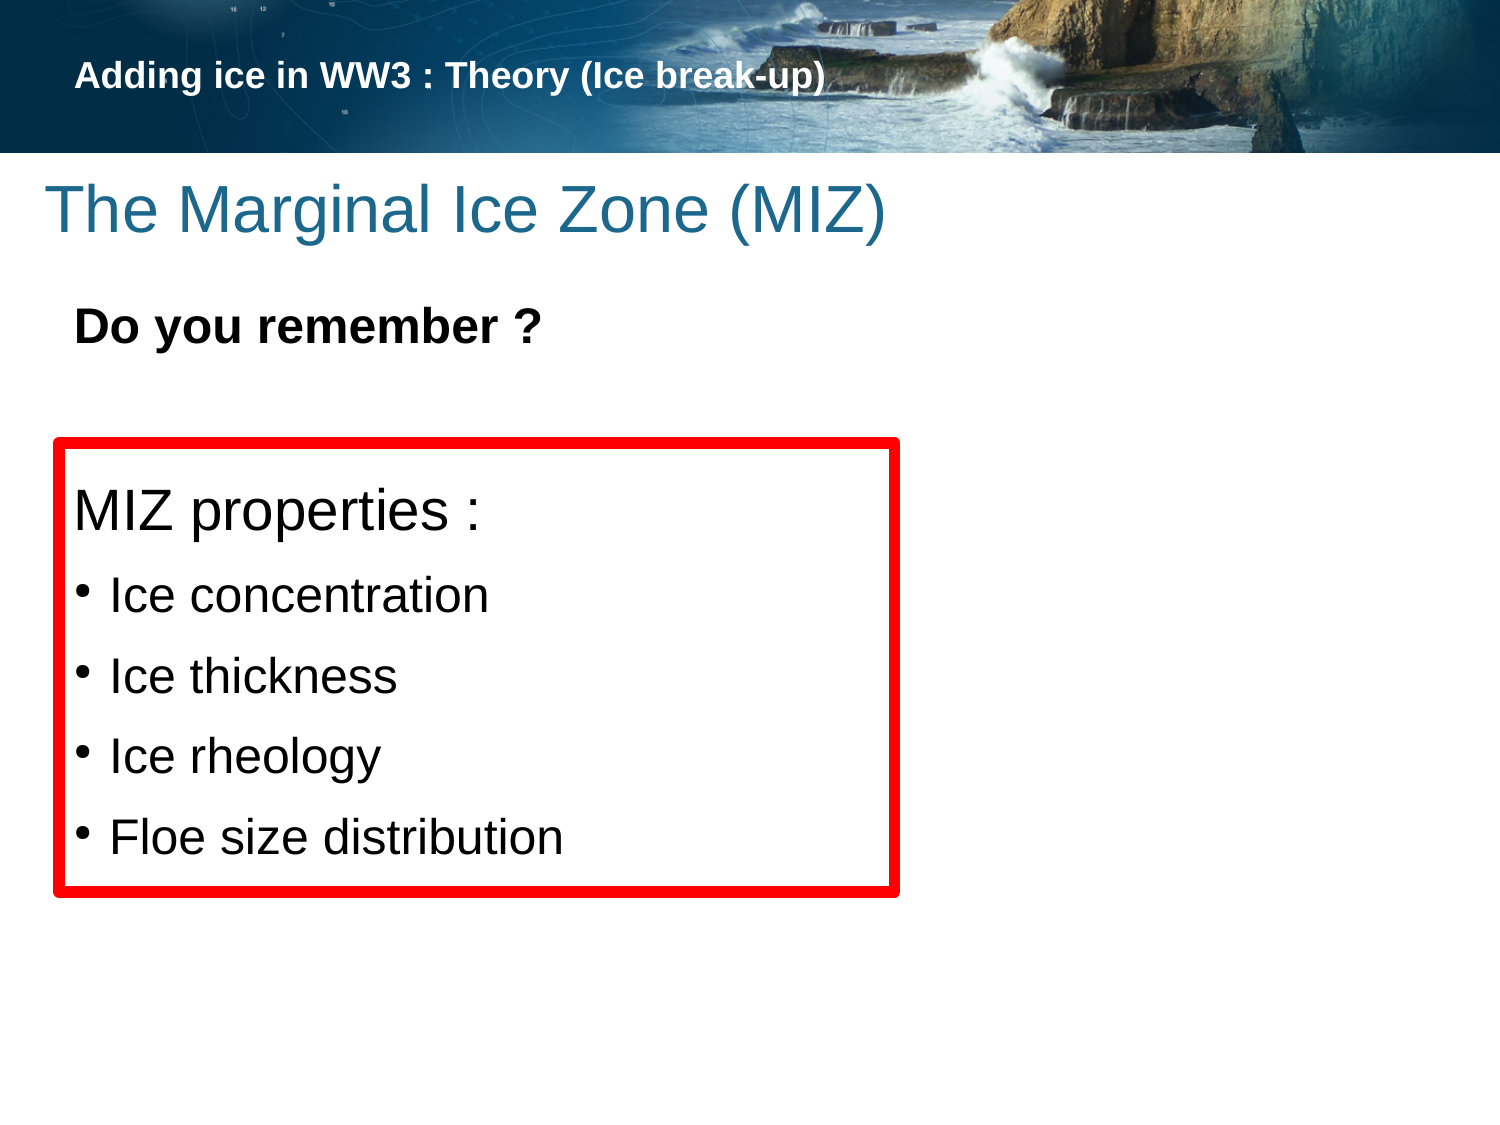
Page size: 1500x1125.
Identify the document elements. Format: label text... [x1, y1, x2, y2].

text_box Do you remember ? [59, 293, 798, 369]
picture [0, 0, 1500, 153]
text_box MIZ properties : Ice concentration Ice thickness Ice rheology Floe size distribution [59, 461, 934, 1004]
title The Marginal Ice Zone (MIZ) [29, 118, 1214, 294]
title Adding ice in WW3 : Theory (Ice break-up) [59, 29, 857, 119]
